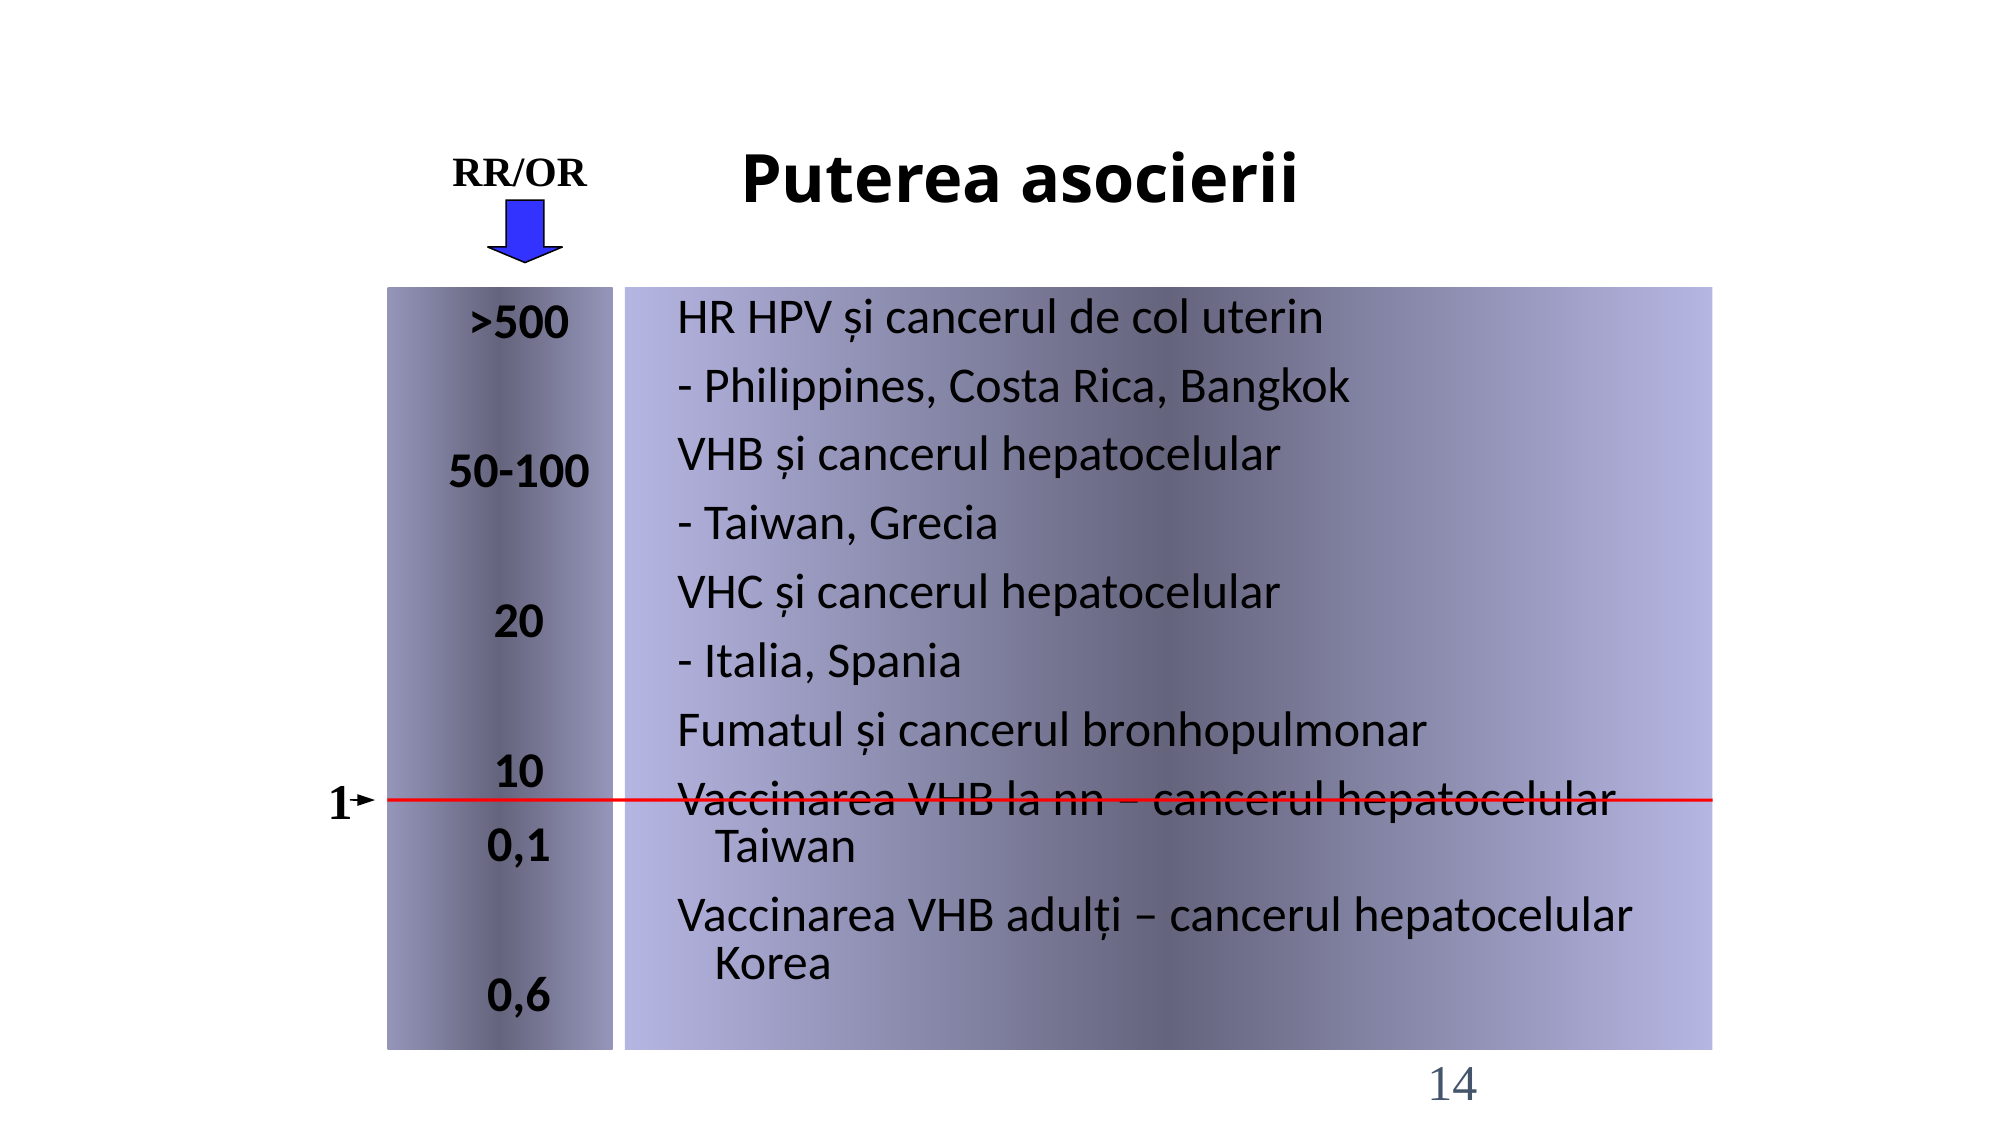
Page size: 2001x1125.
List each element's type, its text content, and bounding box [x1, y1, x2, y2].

text_box [487, 203, 563, 263]
text_box [1412, 1042, 1863, 1103]
list HR HPV şi cancerul de col uterin - Philippines, Costa Rica, Bangkok VHB şi cancerul hepatocelular - Taiwan, Grecia VHC şi cancerul hepatocelular - Italia, Spania Fumatul şi cancerul bronhopulmonar Vaccinarea VHB la nn – cancerul hepatocelular Taiwan Vaccinarea VHB adulţi – cancerul hepatocelular Korea [624, 802, 1713, 1051]
list HR HPV şi cancerul de col uterin - Philippines, Costa Rica, Bangkok VHB şi cancerul hepatocelular - Taiwan, Grecia VHC şi cancerul hepatocelular - Italia, Spania Fumatul şi cancerul bronhopulmonar Vaccinarea VHB la nn – cancerul hepatocelular Taiwan Vaccinarea VHB adulţi – cancerul hepatocelular Korea [624, 287, 1713, 798]
list >500 50-100 20 10 0,1 0,6 [387, 287, 613, 798]
text_box RR/OR [437, 137, 613, 203]
title Puterea asocierii [725, 137, 1451, 225]
text_box 1 [312, 762, 376, 838]
list >500 50-100 20 10 0,1 0,6 [387, 802, 613, 1051]
